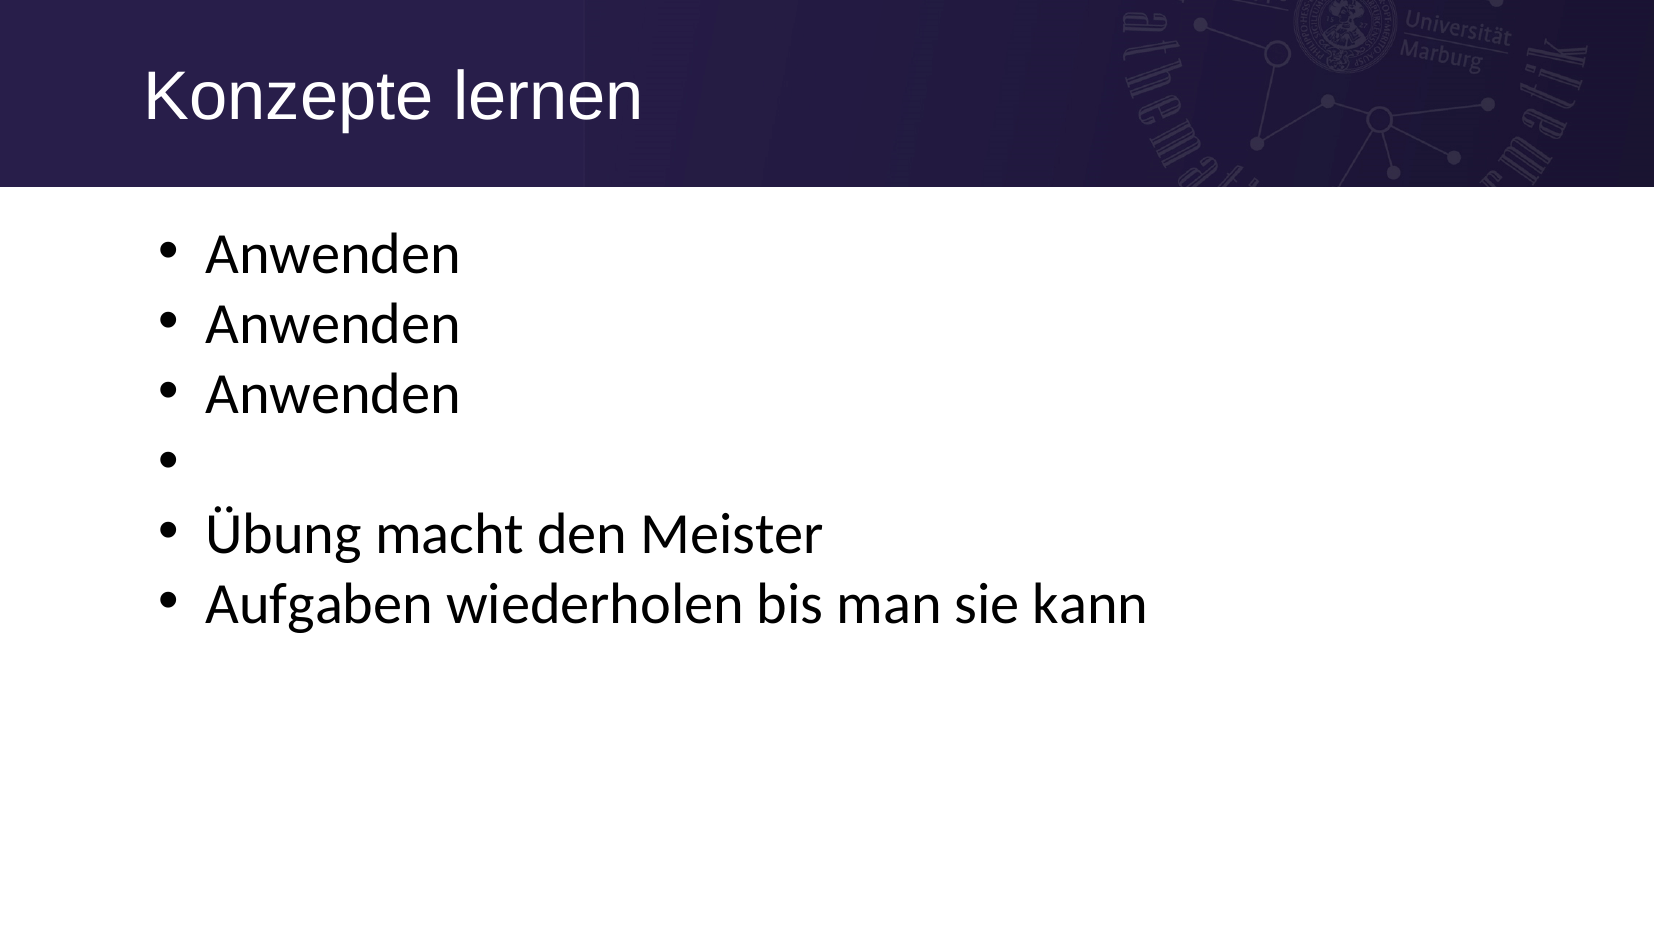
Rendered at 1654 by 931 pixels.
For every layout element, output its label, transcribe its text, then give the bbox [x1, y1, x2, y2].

text_box Anwenden Anwenden Anwenden Übung macht den Meister Aufgaben wiederholen bis man sie kann [143, 207, 1570, 647]
text_box Konzepte lernen [143, 14, 1260, 170]
picture [0, 0, 1654, 187]
